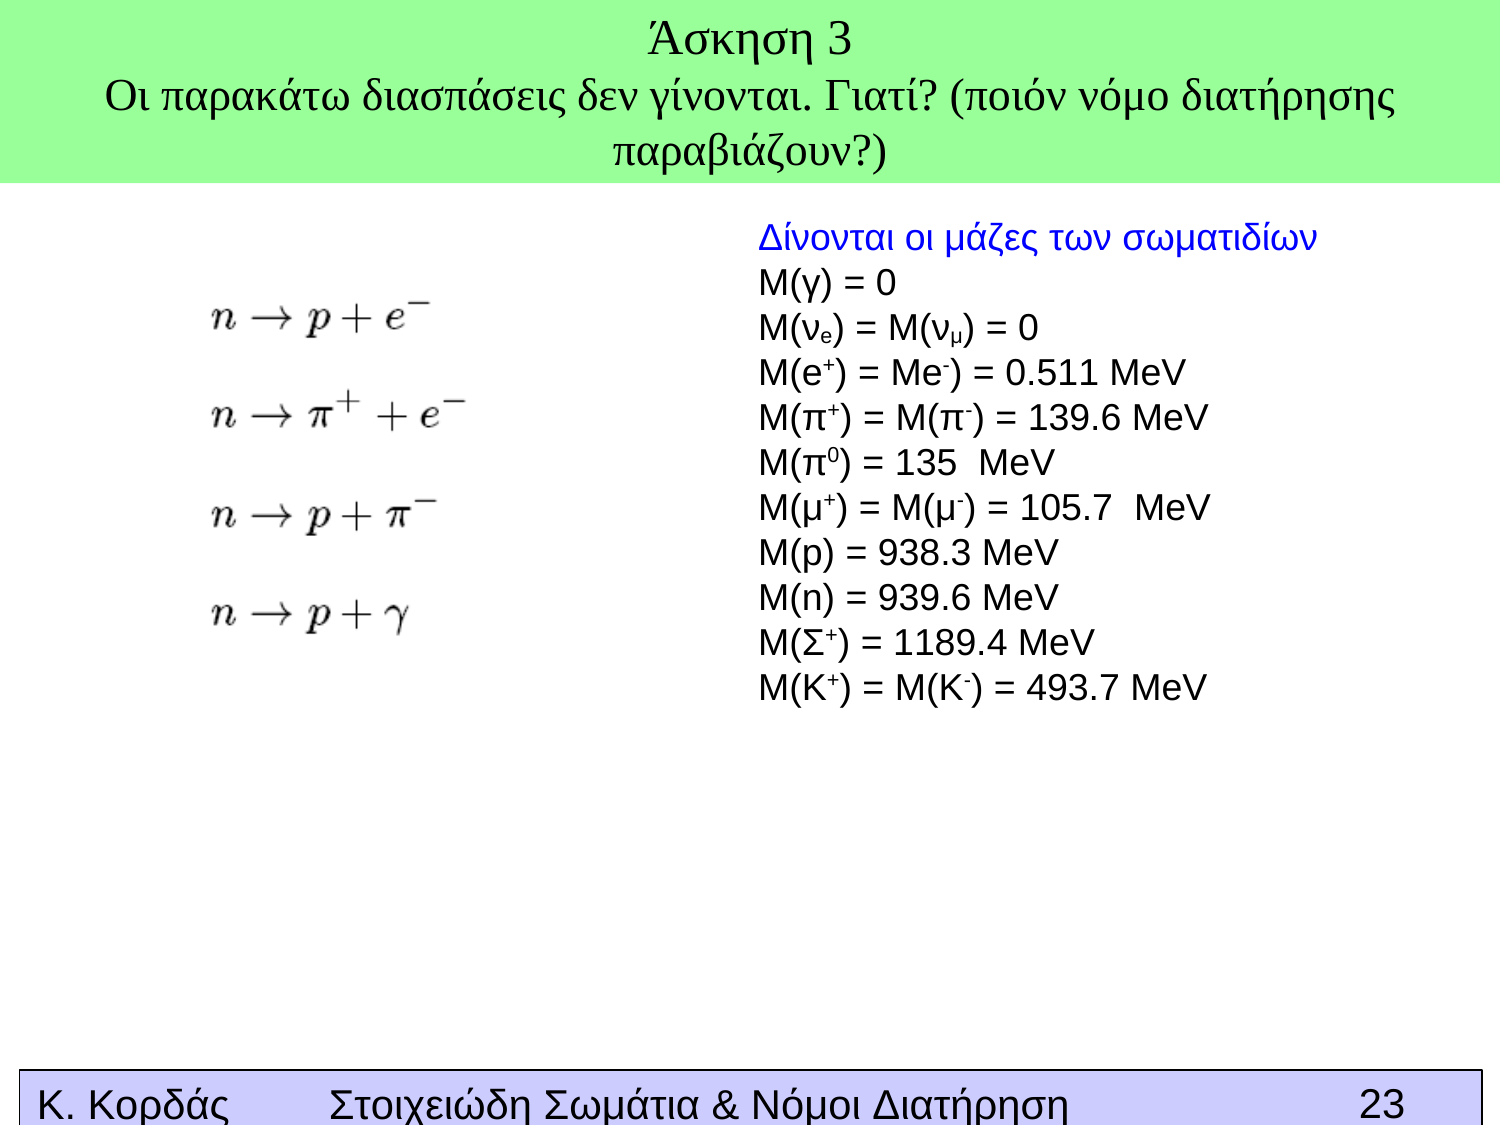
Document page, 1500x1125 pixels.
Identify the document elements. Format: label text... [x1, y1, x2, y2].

text_box [0, 0, 1500, 184]
text_box Δίνονται oι μάζες των σωματιδίων M(γ) = 0 Μ(νe) = M(νμ) = 0 Μ(e+) = Me-) = 0.511 MeV Μ(π+) = Μ(π-) = 139.6 MeV M(π0) = 135 MeV M(μ+) = Μ(μ-) = 105.7 MeV M(p) = 938.3 MeV M(n) = 939.6 MeV M(Σ+) = 1189.4 MeV M(K+) = M(K-) = 493.7 MeV [743, 205, 1489, 729]
picture [118, 265, 516, 651]
text_box Άσκηση 3 Οι παρακάτω διασπάσεις δεν γίνονται. Γιατί? (ποιόν νόμο διατήρησης παραβιάζουν?) [45, 0, 1455, 183]
